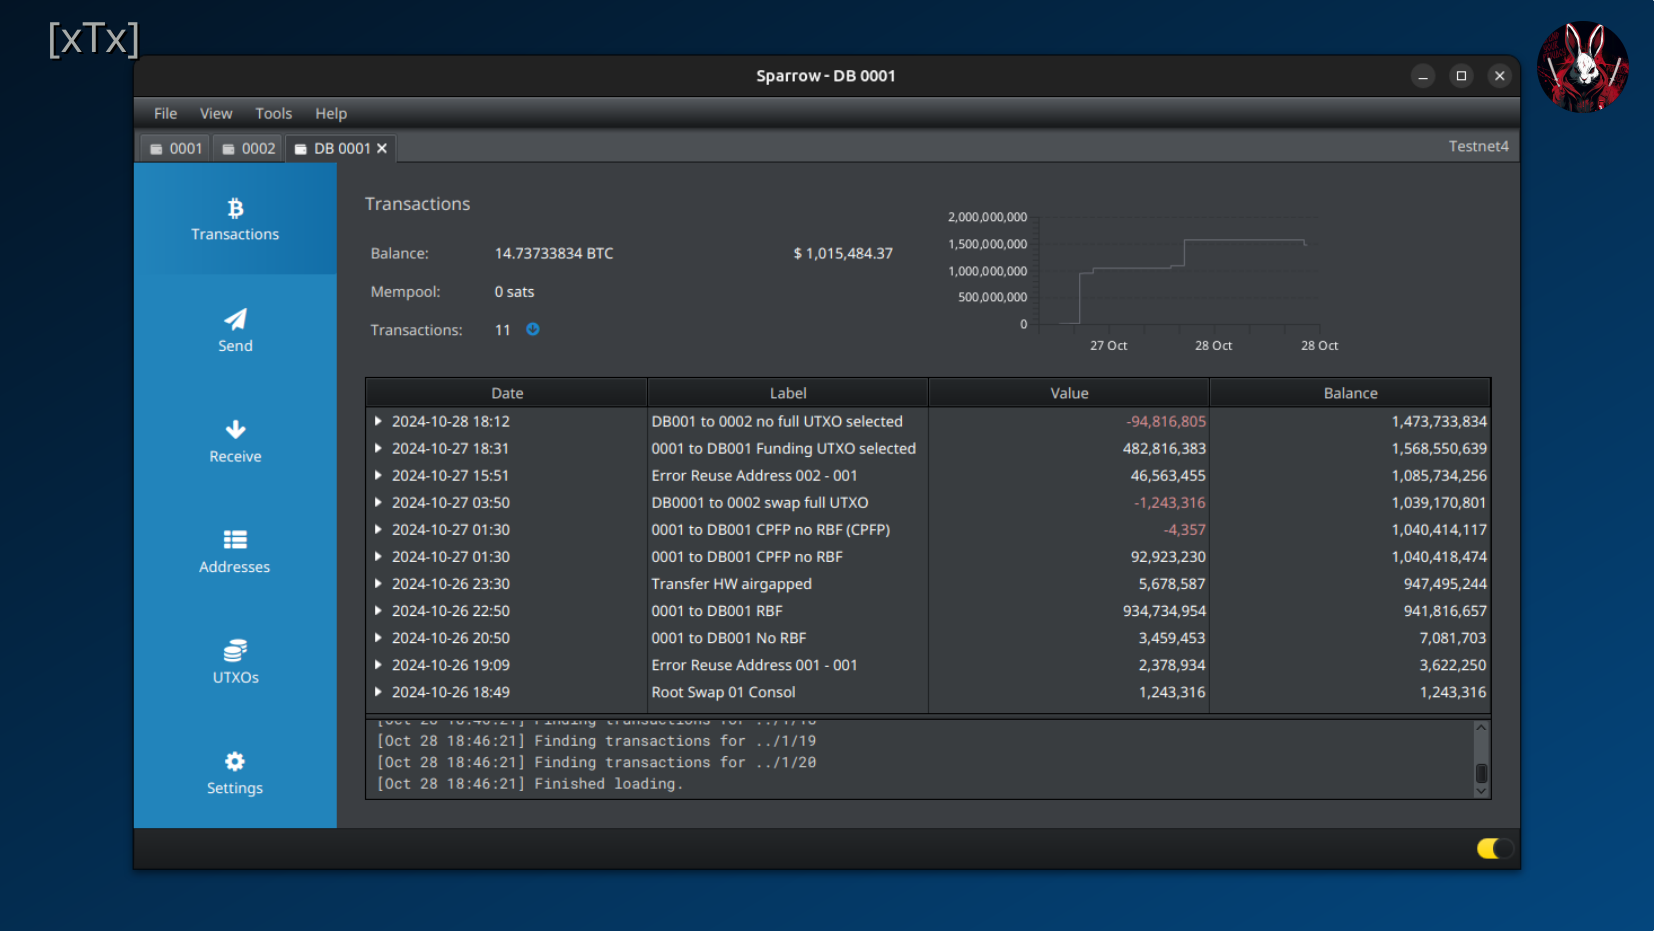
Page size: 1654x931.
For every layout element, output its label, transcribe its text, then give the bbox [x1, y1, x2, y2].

text_box [xTx] [0, 0, 188, 76]
picture [1537, 21, 1629, 113]
picture [118, 42, 1536, 888]
